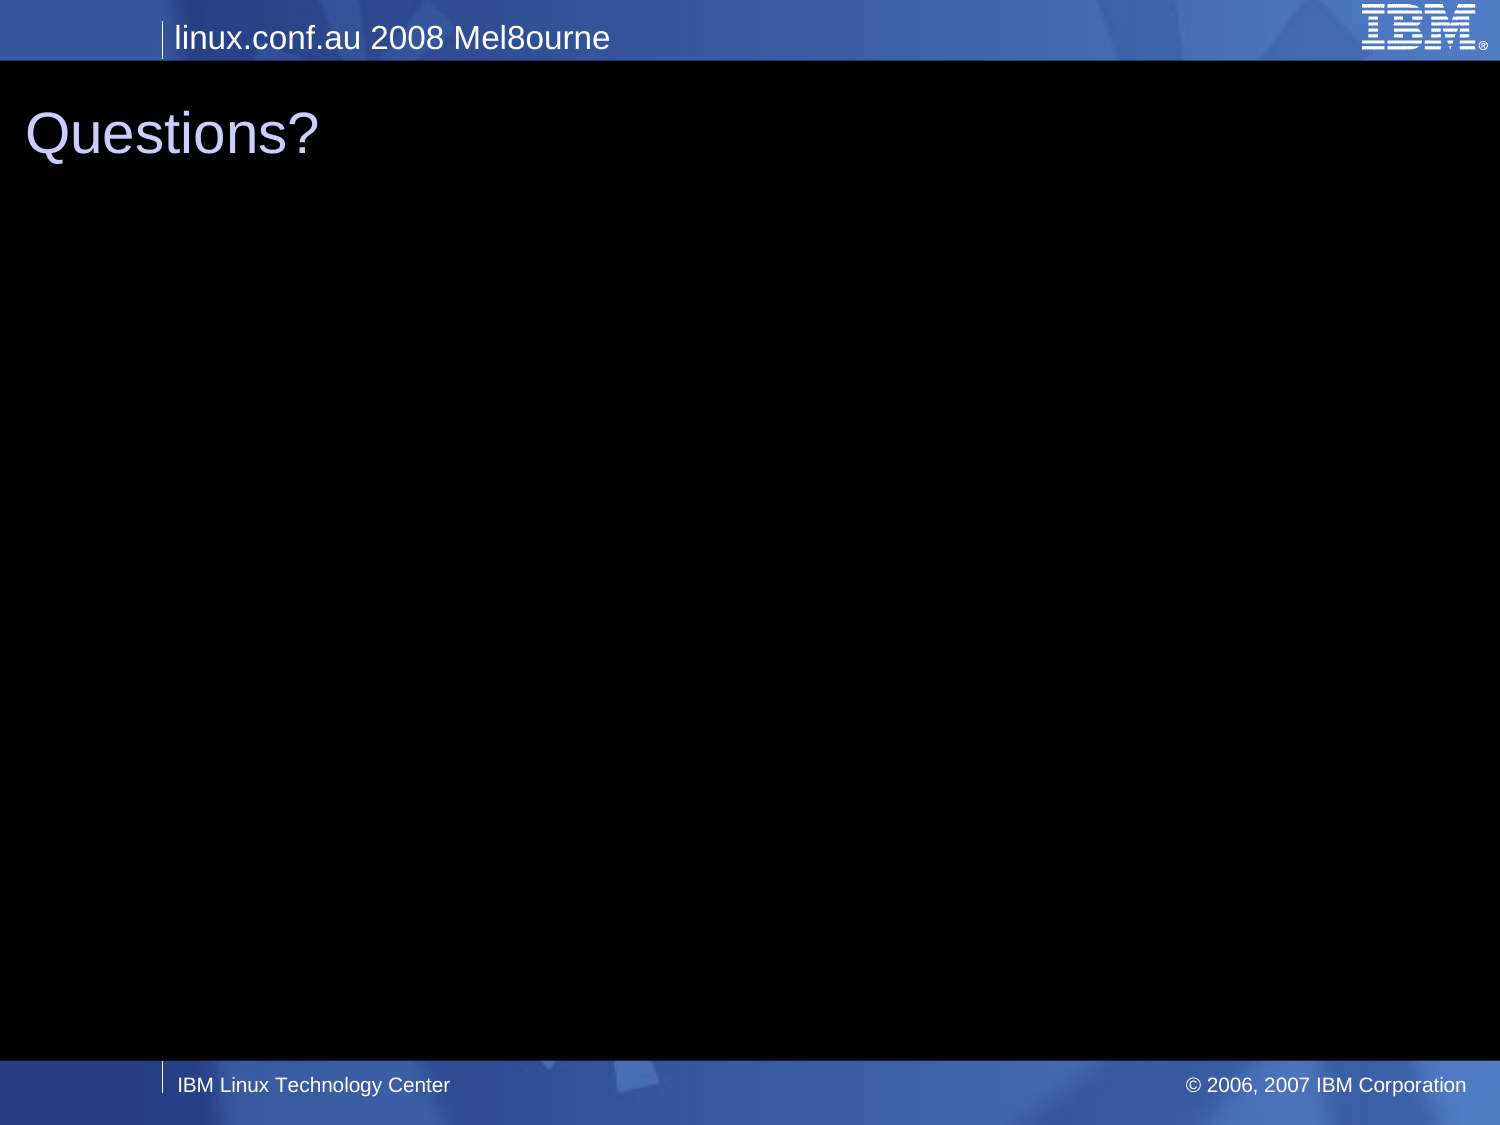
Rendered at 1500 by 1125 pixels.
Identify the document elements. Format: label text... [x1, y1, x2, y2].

picture [0, 0, 1500, 60]
picture [0, 1061, 1500, 1125]
title Questions? [25, 94, 1378, 177]
